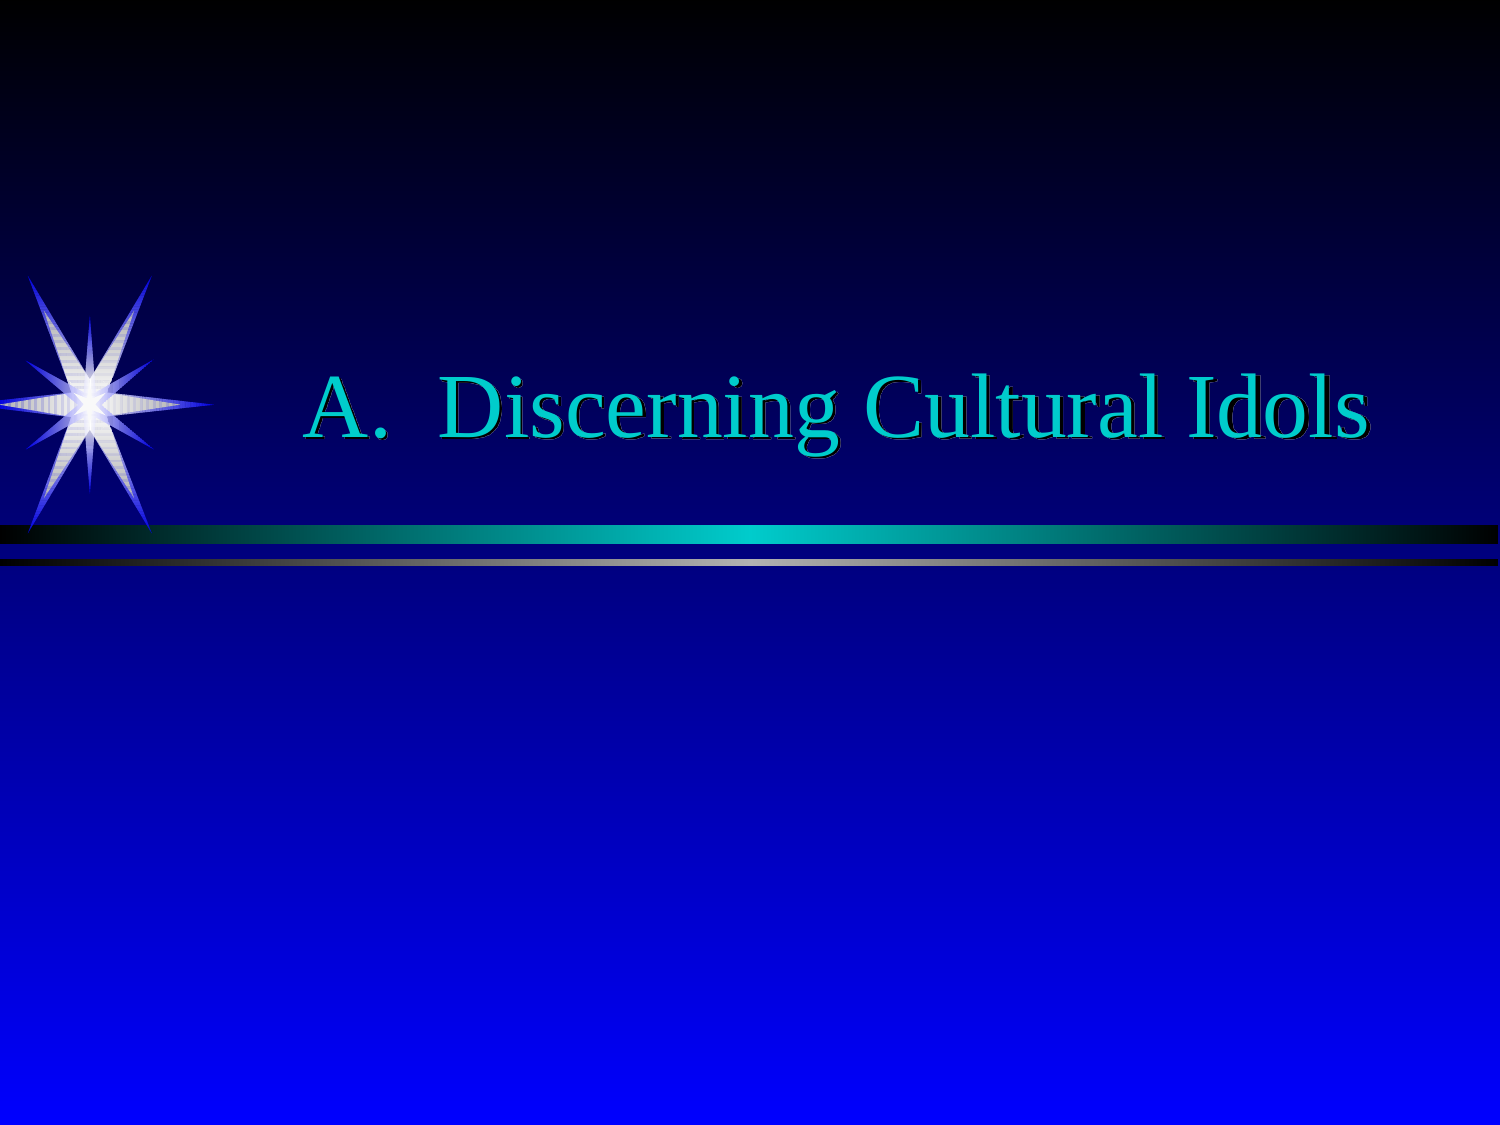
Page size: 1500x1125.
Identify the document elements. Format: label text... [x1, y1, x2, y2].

title A. Discerning Cultural Idols [200, 312, 1476, 501]
